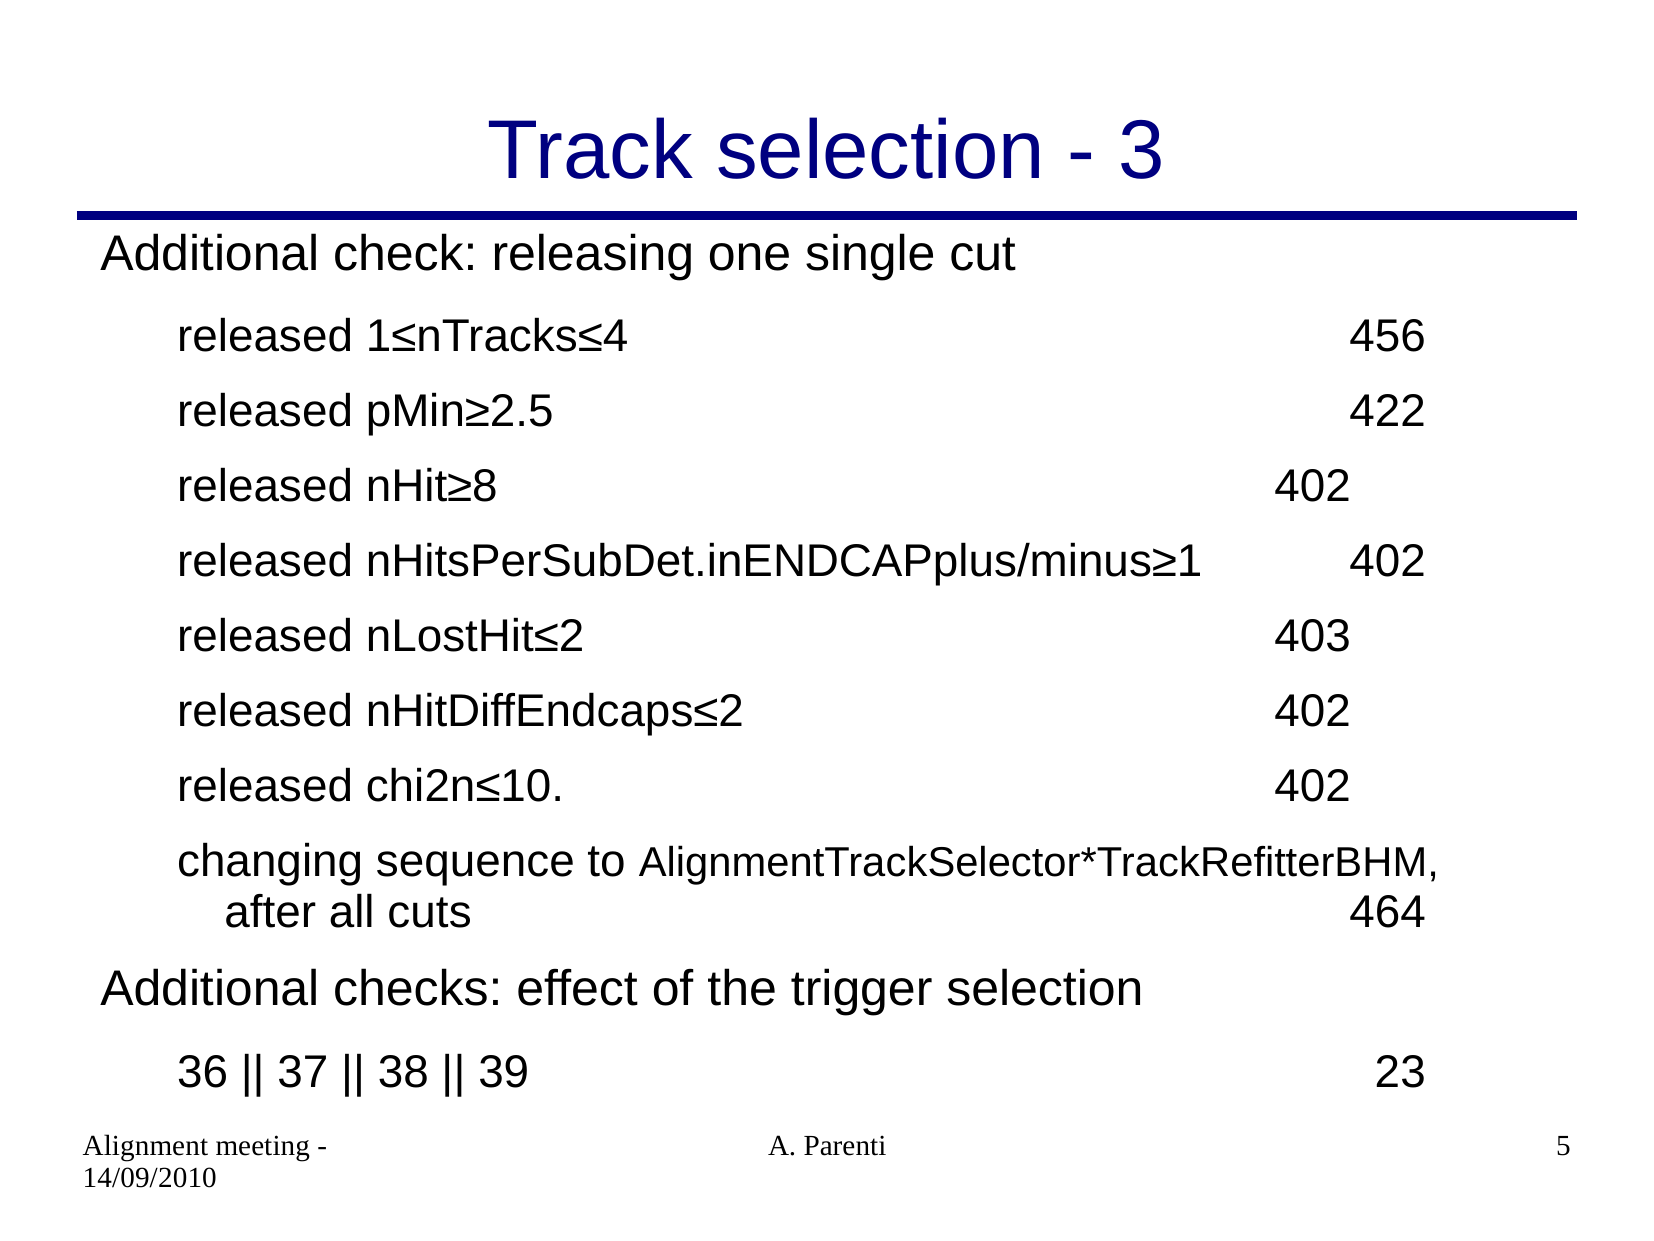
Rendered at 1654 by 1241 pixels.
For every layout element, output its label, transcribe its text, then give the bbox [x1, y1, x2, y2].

list Additional check: releasing one single cut released 1≤nTracks≤4 456 released pMin≥2.5 422 released nHit≥8 402 released nHitsPerSubDet.inENDCAPplus/minus≥1 402 released nLostHit≤2 403 released nHitDiffEndcaps≤2 402 released chi2n≤10. 402 changing sequence to AlignmentTrackSelector*TrackRefitterBHM, after all cuts 464 Additional checks: effect of the trigger selection 36 || 37 || 38 || 39 23 [82, 225, 1571, 1098]
title Track selection - 3 [82, 75, 1571, 225]
